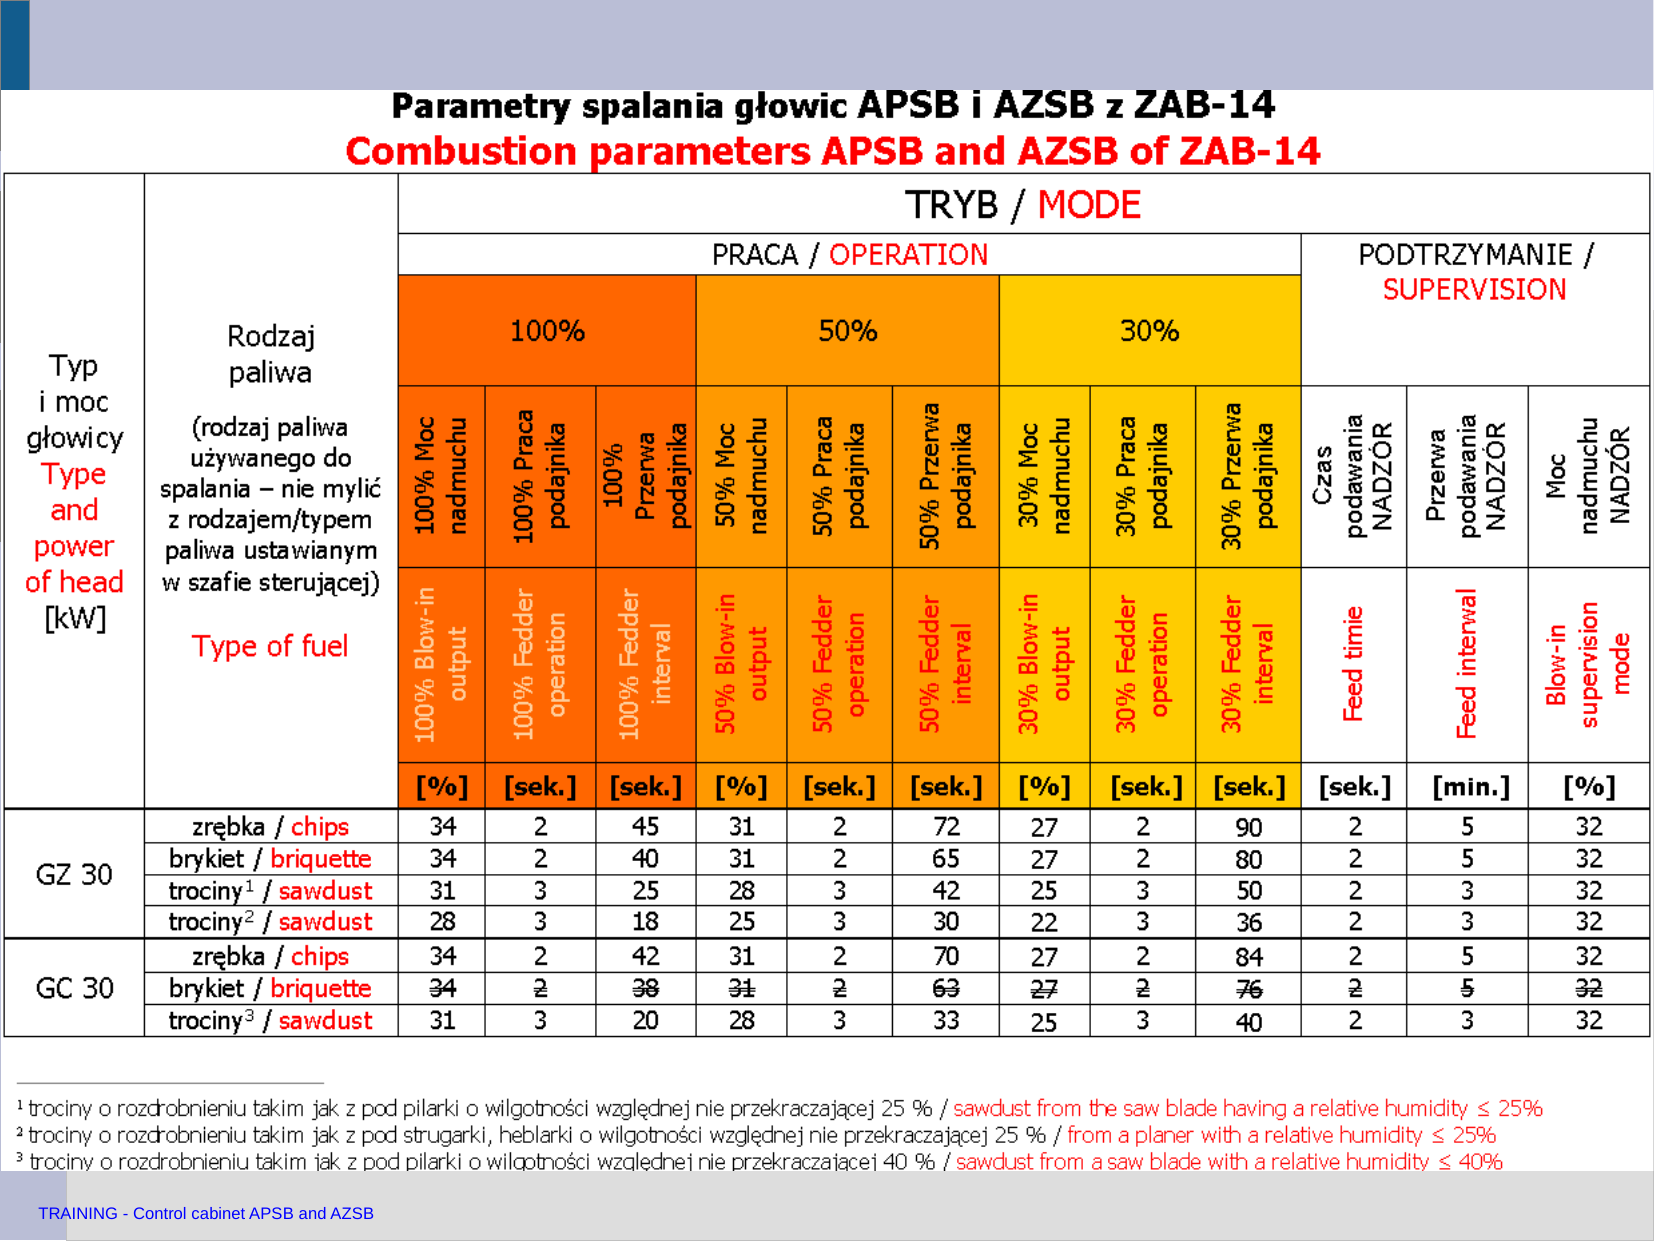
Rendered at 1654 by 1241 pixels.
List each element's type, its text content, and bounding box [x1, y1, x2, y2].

picture [1, 90, 1654, 1171]
text_box TRAINING - Control cabinet APSB and AZSB [23, 1197, 1134, 1231]
